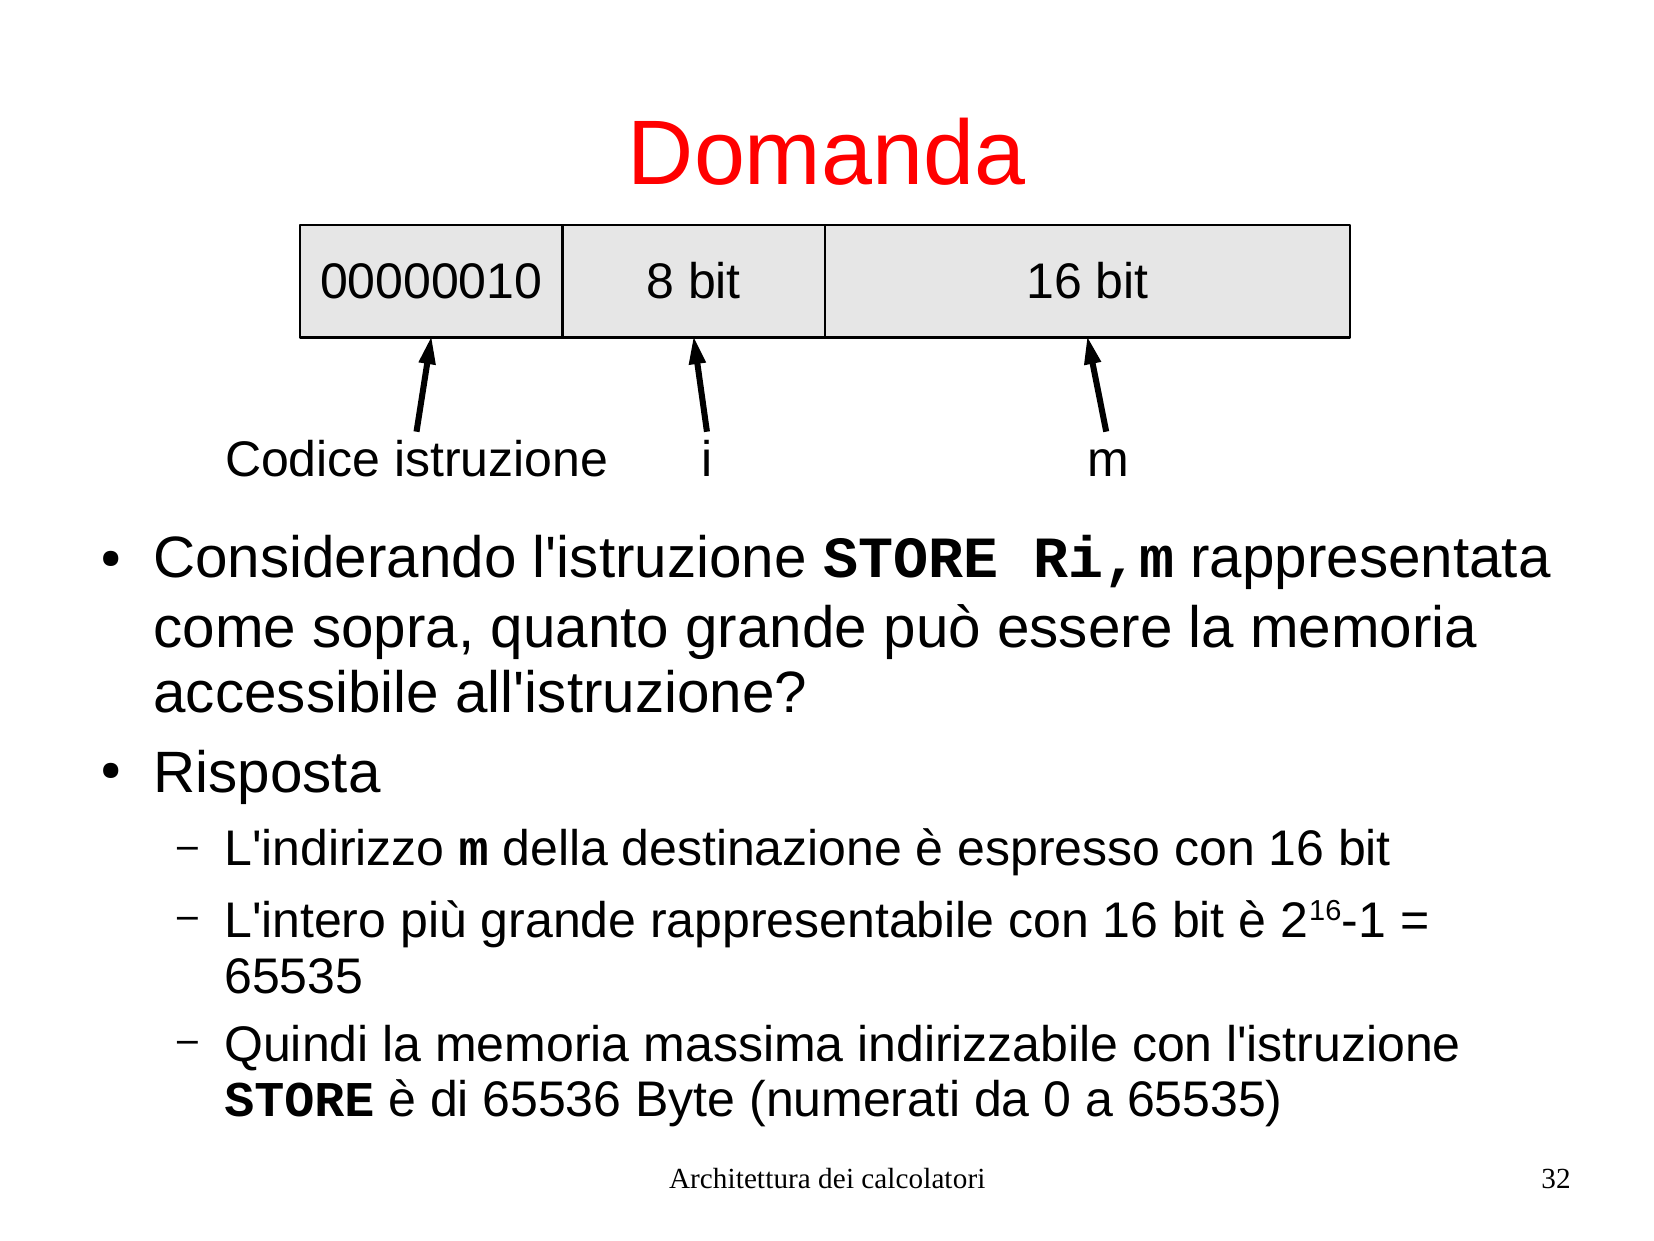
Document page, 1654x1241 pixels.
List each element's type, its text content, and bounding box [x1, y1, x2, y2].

title Domanda [82, 49, 1571, 257]
text_box 16 bit [825, 225, 1351, 338]
text_box i [701, 431, 713, 489]
text_box 8 bit [562, 225, 825, 338]
text_box m [1087, 431, 1126, 488]
text_box Codice istruzione [225, 431, 609, 489]
text_box 00000010 [300, 225, 562, 338]
list Considerando l'istruzione STORE Ri,m rappresentata come sopra, quanto grande può essere la memoria accessibile all'istruzione? Risposta L'indirizzo m della destinazione è espresso con 16 bit L'intero più grande rappresentabile con 16 bit è 216-1 = 65535 Quindi la memoria massima indirizzabile con l'istruzione STORE è di 65536 Byte (numerati da 0 a 65535) [82, 525, 1571, 1137]
